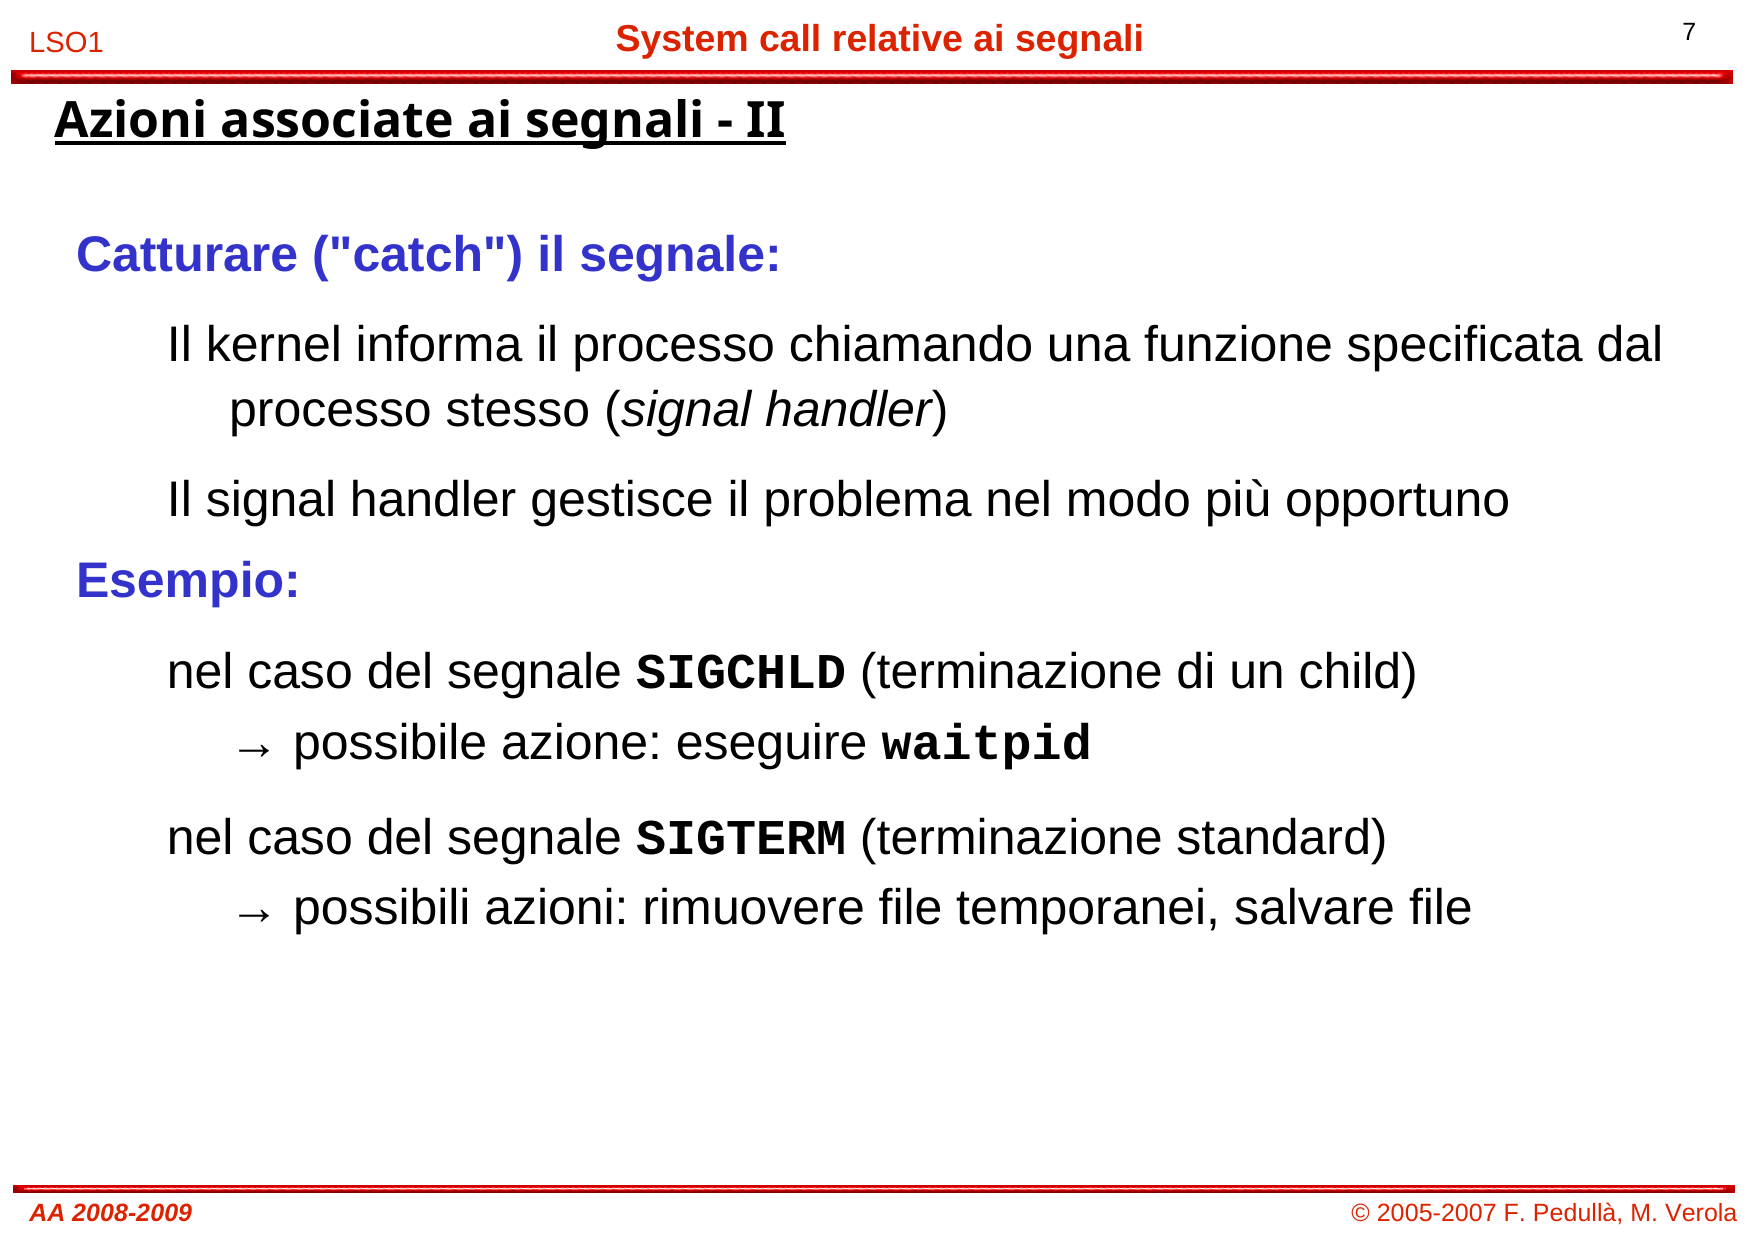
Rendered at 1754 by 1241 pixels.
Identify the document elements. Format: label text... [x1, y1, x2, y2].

list Catturare ("catch") il segnale: Il kernel informa il processo chiamando una funzione specificata dal processo stesso (signal handler) Il signal handler gestisce il problema nel modo più opportuno Esempio: nel caso del segnale SIGCHLD (terminazione di un child) → possibile azione: eseguire waitpid nel caso del segnale SIGTERM (terminazione standard) → possibili azioni: rimuovere file temporanei, salvare file [58, 218, 1696, 1044]
picture [11, 70, 1733, 84]
picture [13, 1185, 1735, 1193]
title Azioni associate ai segnali - II [40, 72, 1714, 168]
